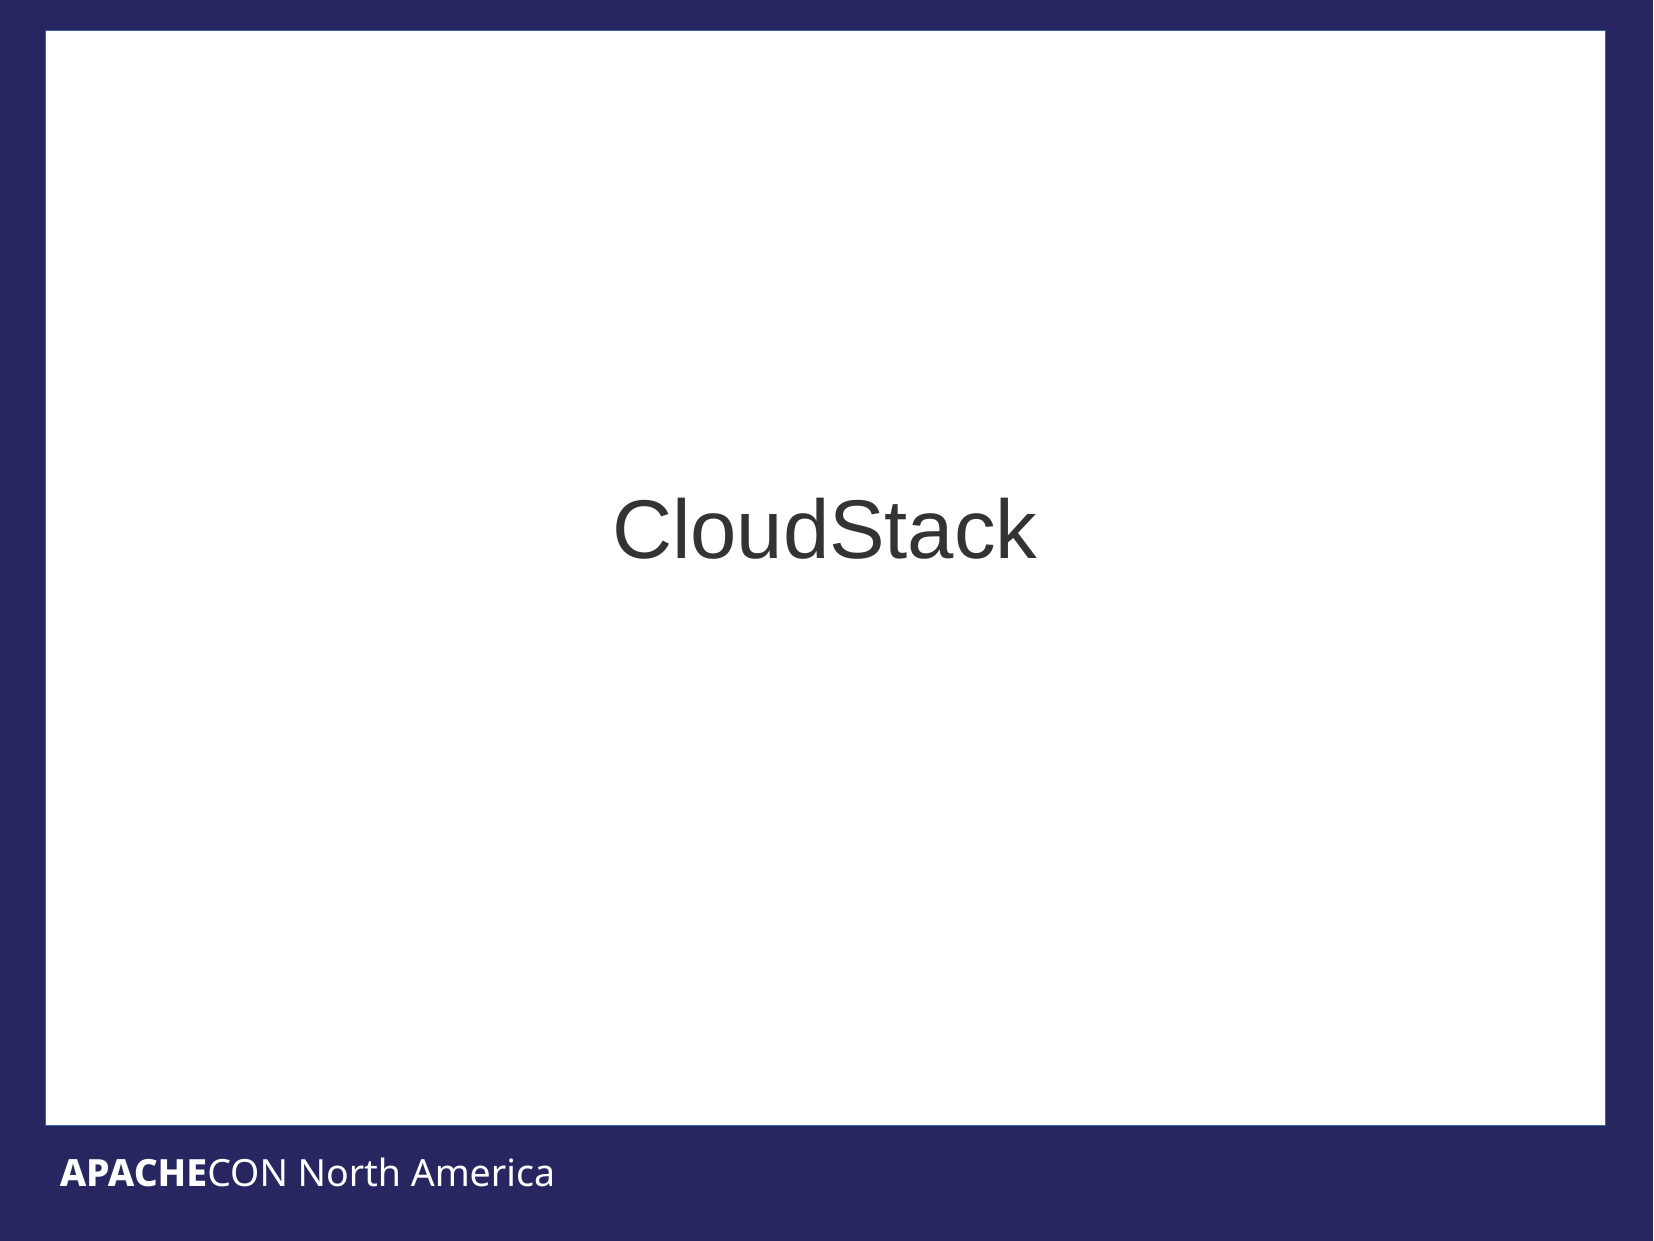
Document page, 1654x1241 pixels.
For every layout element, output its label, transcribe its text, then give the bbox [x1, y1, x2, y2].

subtitle CloudStack [105, 49, 1546, 1010]
